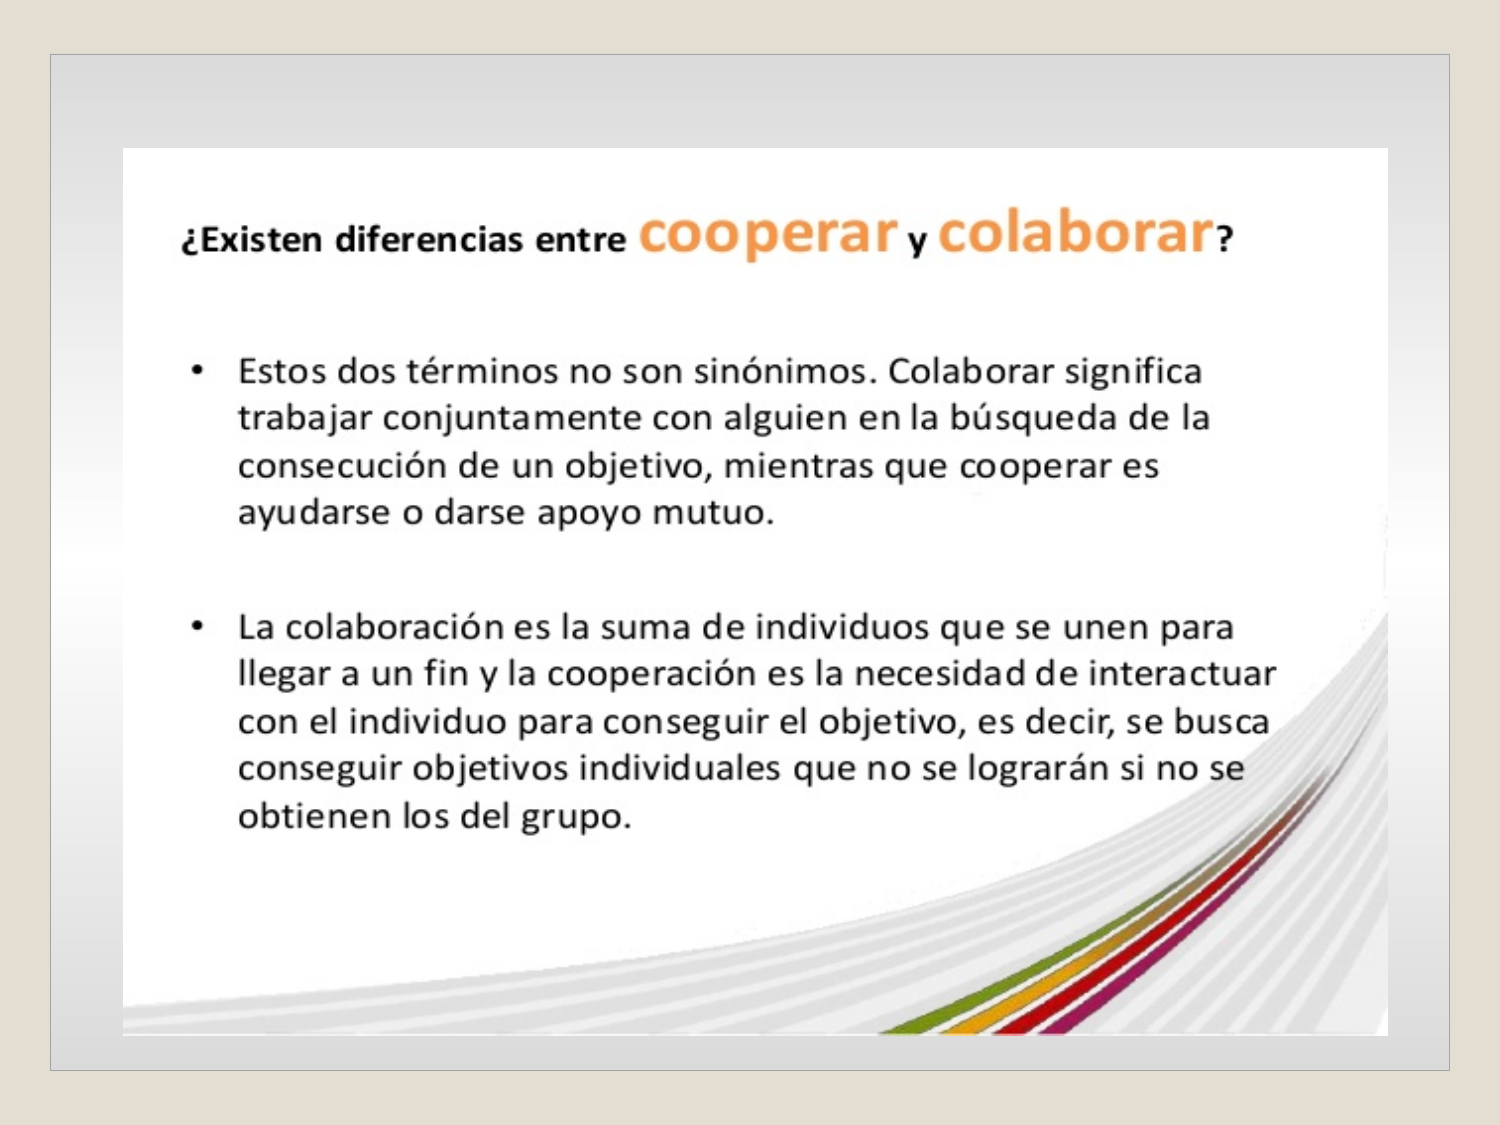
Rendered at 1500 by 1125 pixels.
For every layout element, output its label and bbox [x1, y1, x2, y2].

picture [123, 148, 1388, 1036]
